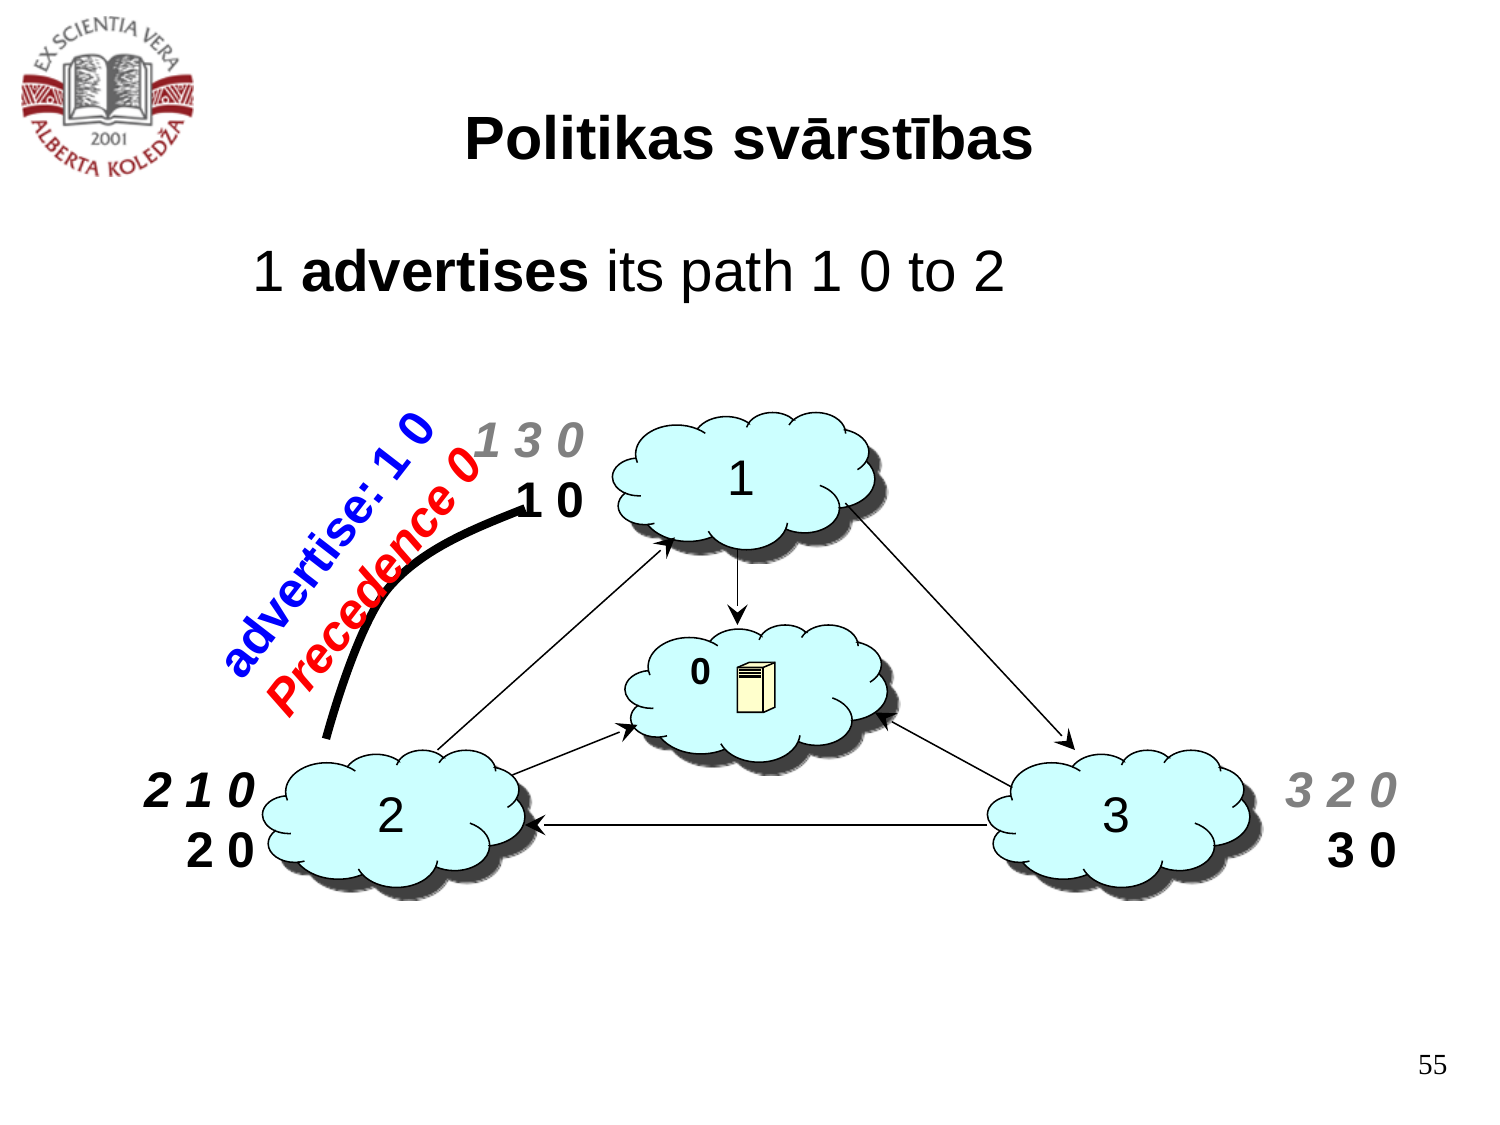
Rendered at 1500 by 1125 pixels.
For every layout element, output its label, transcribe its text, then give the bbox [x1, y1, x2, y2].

text_box 2 [362, 774, 421, 851]
text_box [987, 750, 1250, 888]
text_box [624, 624, 888, 763]
text_box 1 3 0 1 0 [458, 399, 600, 536]
text_box 1 advertises its path 1 0 to 2 [237, 233, 1313, 311]
title Politikas svārstības [75, 44, 1425, 233]
text_box [271, 750, 525, 888]
text_box [612, 412, 875, 550]
text_box advertise: 1 0 Precedence 0 [186, 381, 509, 743]
text_box 3 [1087, 774, 1146, 851]
text_box 1 [712, 437, 771, 513]
text_box <skaitlis> [1312, 1037, 1463, 1101]
text_box 3 2 0 3 0 [1270, 749, 1412, 886]
text_box 2 1 0 2 0 [129, 749, 271, 886]
picture [21, 16, 194, 177]
text_box 0 [675, 639, 726, 701]
